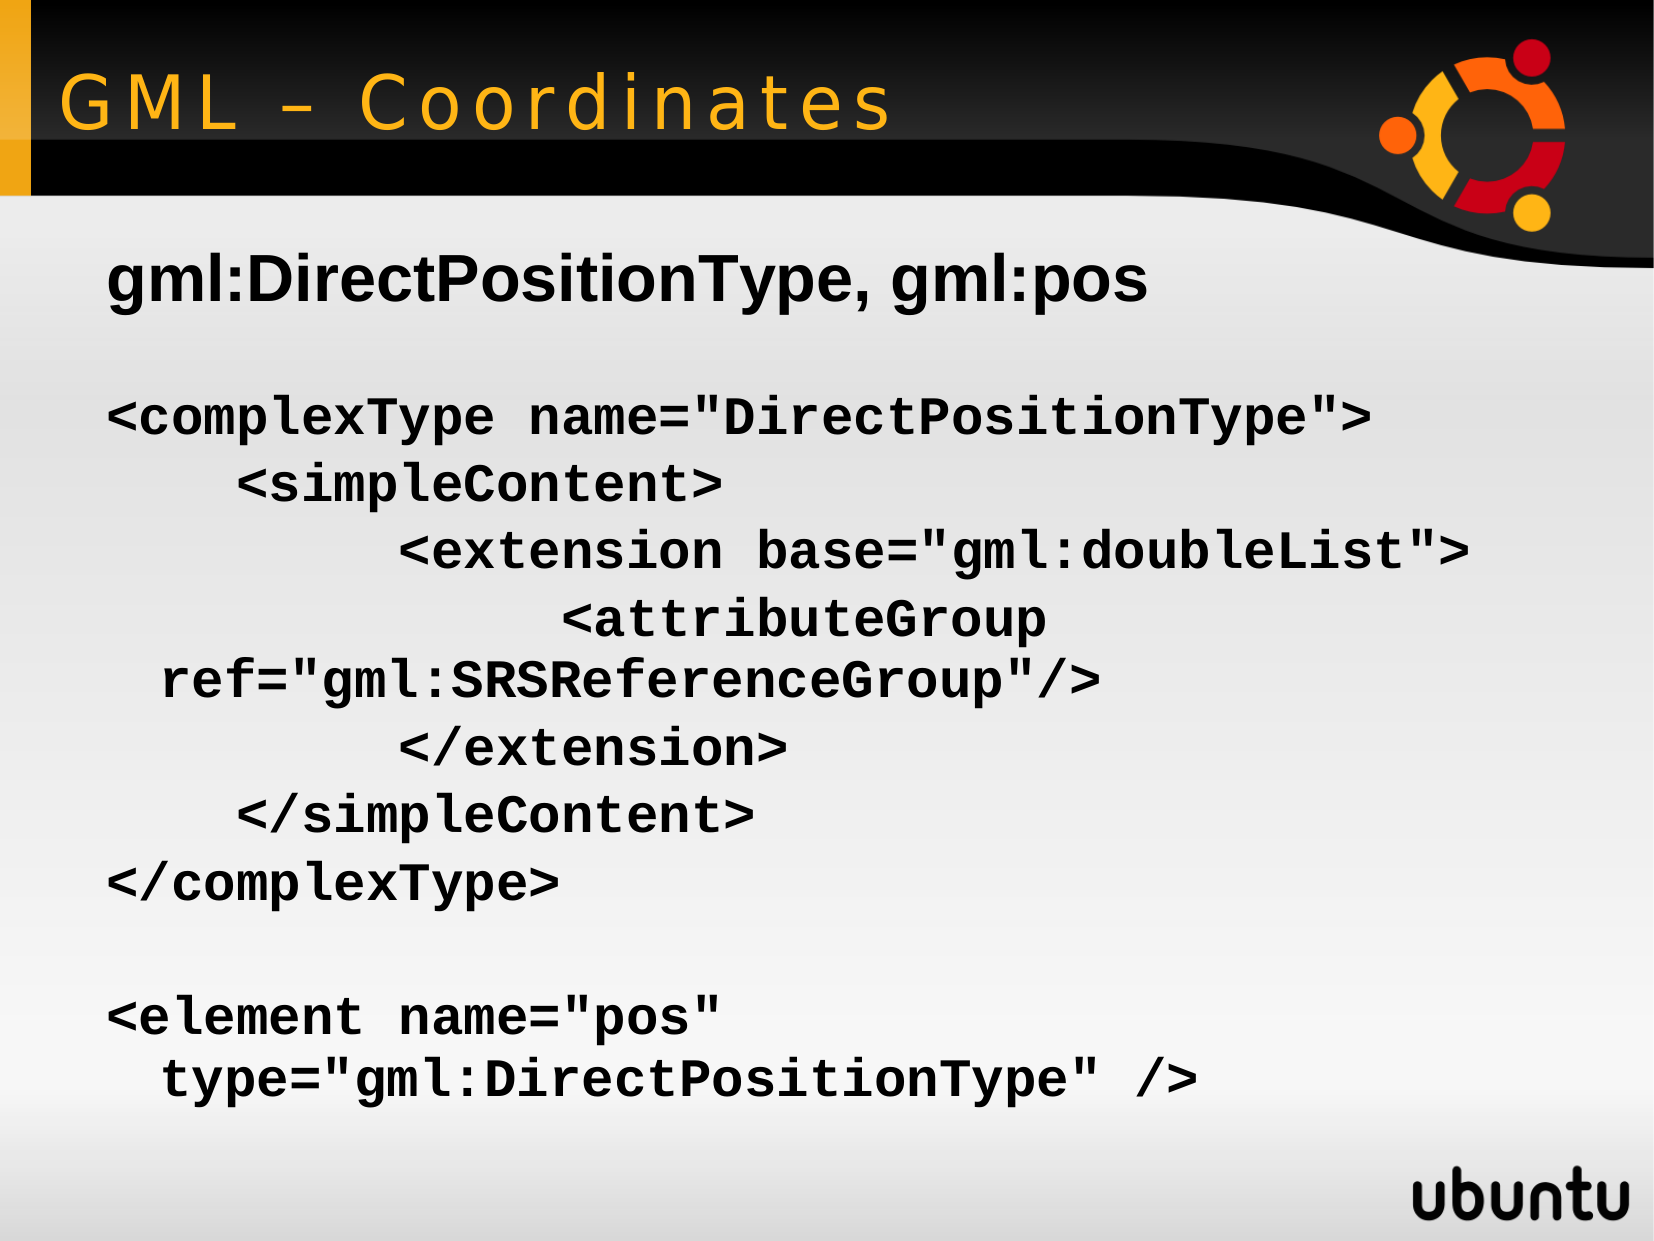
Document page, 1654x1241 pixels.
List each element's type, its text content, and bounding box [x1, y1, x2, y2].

list gml:DirectPositionType, gml:pos <complexType name="DirectPositionType"> <simpleContent> <extension base="gml:doubleList"> <attributeGroup ref="gml:SRSReferenceGroup"/> </extension> </simpleContent> </complexType> <element name="pos" type="gml:DirectPositionType" /> [88, 240, 1577, 1241]
picture [0, 0, 1654, 1241]
title GML – Coordinates [59, 29, 1270, 178]
